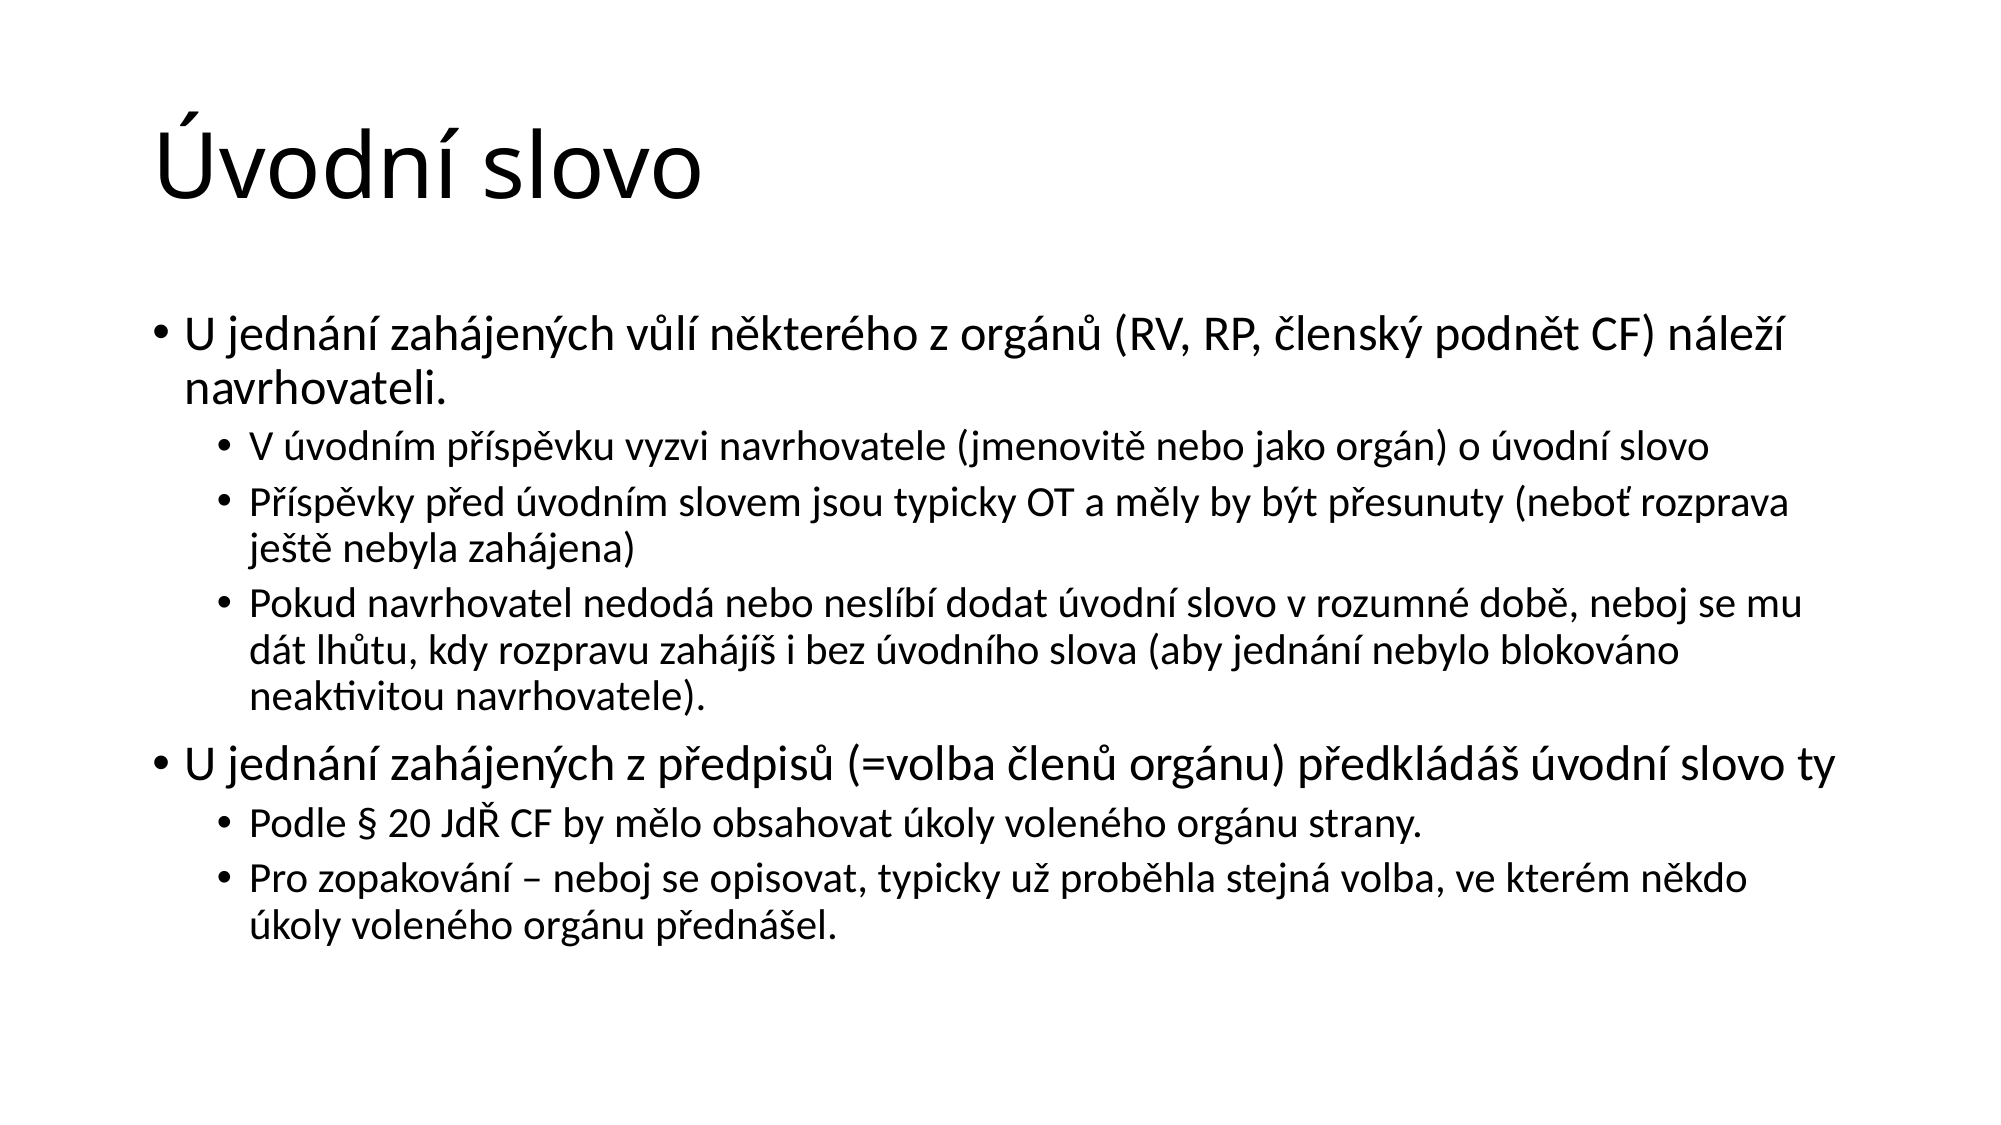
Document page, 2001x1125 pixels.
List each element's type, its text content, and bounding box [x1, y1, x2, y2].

title Úvodní slovo [137, 59, 1863, 278]
list U jednání zahájených vůlí některého z orgánů (RV, RP, členský podnět CF) náleží navrhovateli. V úvodním příspěvku vyzvi navrhovatele (jmenovitě nebo jako orgán) o úvodní slovo Příspěvky před úvodním slovem jsou typicky OT a měly by být přesunuty (neboť rozprava ještě nebyla zahájena) Pokud navrhovatel nedodá nebo neslíbí dodat úvodní slovo v rozumné době, neboj se mu dát lhůtu, kdy rozpravu zahájíš i bez úvodního slova (aby jednání nebylo blokováno neaktivitou navrhovatele). U jednání zahájených z předpisů (=volba členů orgánu) předkládáš úvodní slovo ty Podle § 20 JdŘ CF by mělo obsahovat úkoly voleného orgánu strany. Pro zopakování – neboj se opisovat, typicky už proběhla stejná volba, ve kterém někdo úkoly voleného orgánu přednášel. [137, 299, 1863, 1014]
